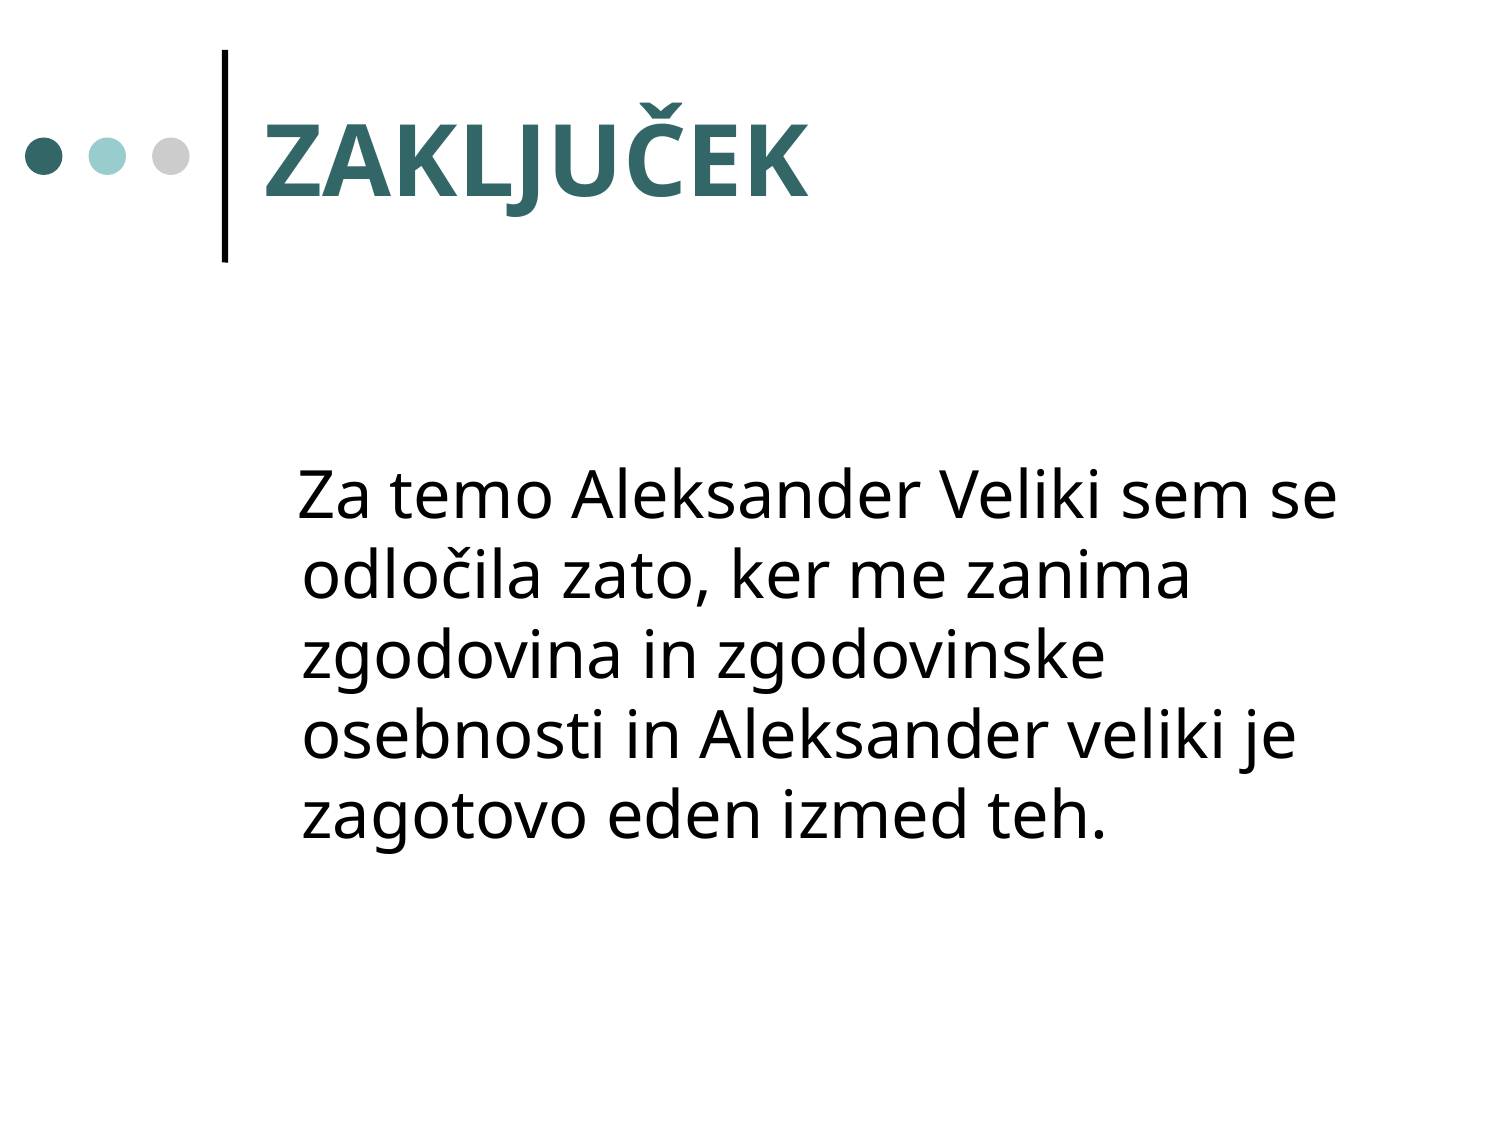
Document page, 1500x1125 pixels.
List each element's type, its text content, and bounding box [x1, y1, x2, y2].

list Za temo Aleksander Veliki sem se odločila zato, ker me zanima zgodovina in zgodovinske osebnosti in Aleksander veliki je zagotovo eden izmed teh. [230, 444, 1381, 884]
title ZAKLJUČEK [249, 31, 1400, 282]
